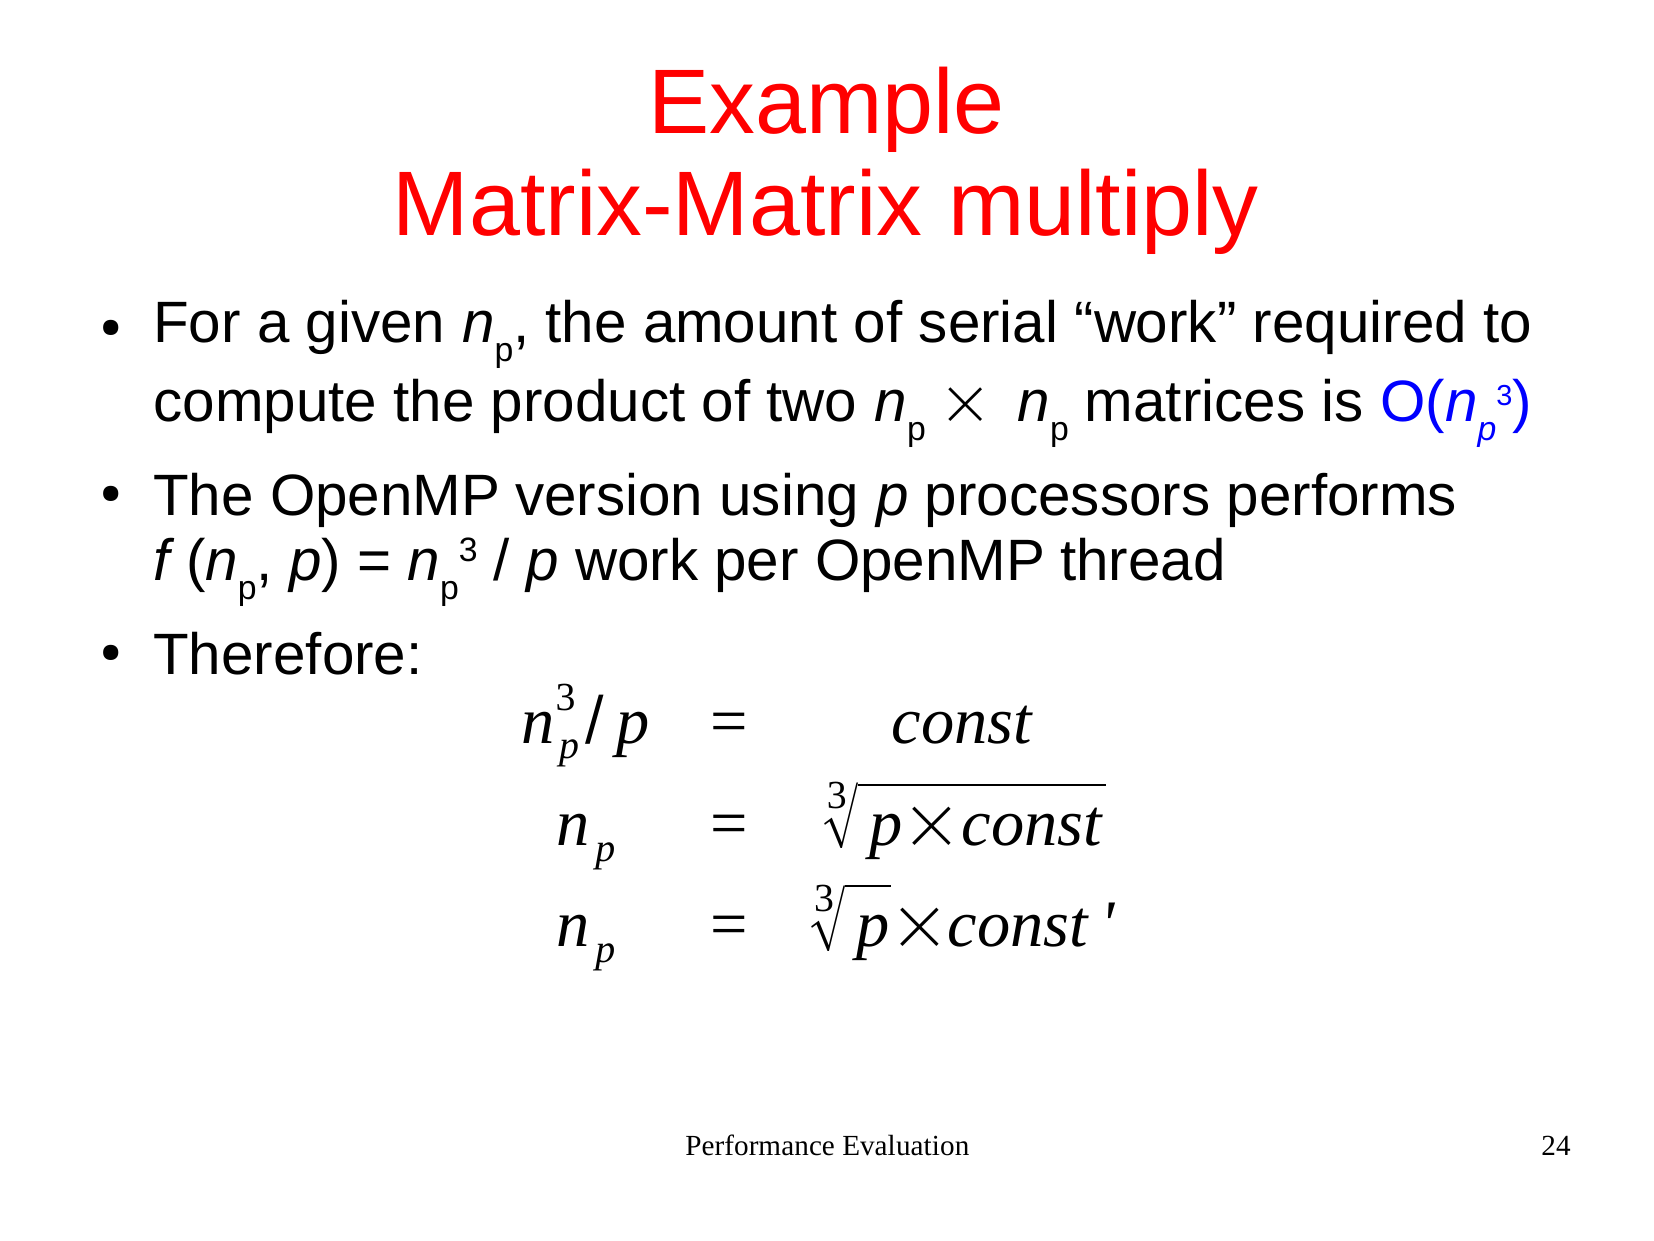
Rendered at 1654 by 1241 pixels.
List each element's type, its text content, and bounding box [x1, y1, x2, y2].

list For a given np, the amount of serial “work” required to compute the product of two np ´ np matrices is O(np3) The OpenMP version using p processors performs f (np, p) = np3 / p work per OpenMP thread Therefore: [82, 290, 1571, 1109]
title Example Matrix-Matrix multiply [82, 49, 1571, 257]
chart [514, 675, 1126, 971]
